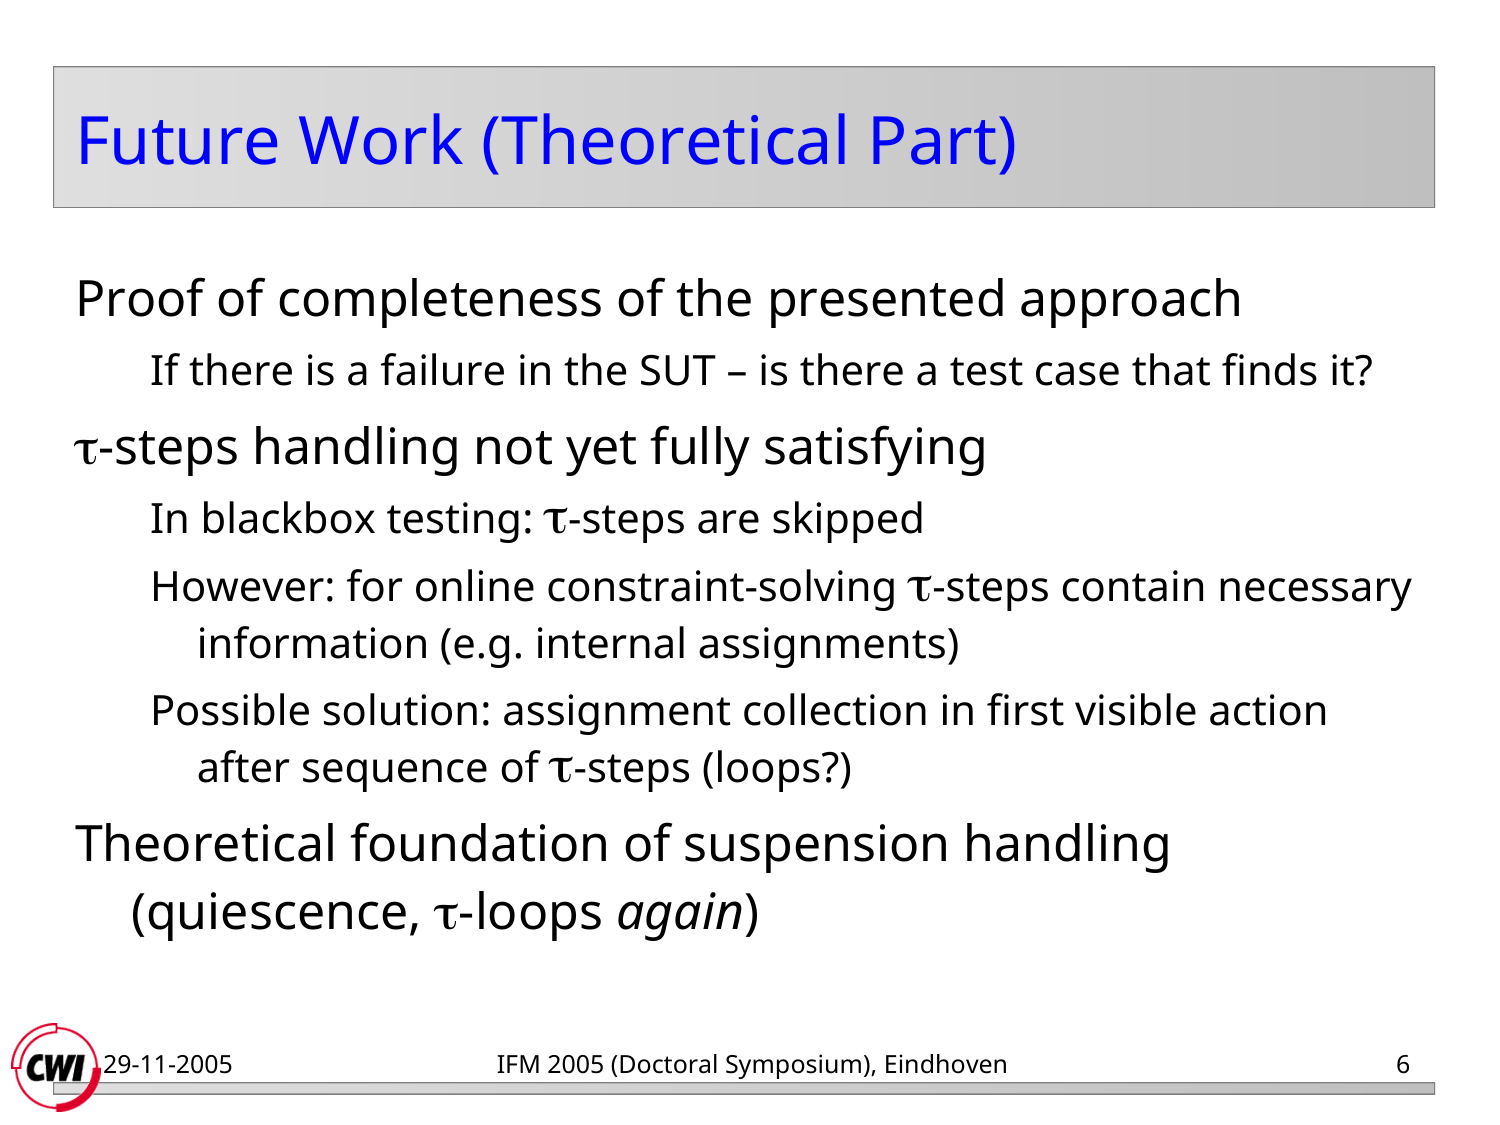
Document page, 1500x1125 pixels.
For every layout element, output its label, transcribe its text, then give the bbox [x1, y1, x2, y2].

list Proof of completeness of the presented approach If there is a failure in the SUT – is there a test case that finds it? -steps handling not yet fully satisfying In blackbox testing: -steps are skipped However: for online constraint-solving -steps contain necessary information (e.g. internal assignments) Possible solution: assignment collection in first visible action after sequence of -steps (loops?) Theoretical foundation of suspension handling (quiescence, -loops again) [75, 262, 1426, 1006]
picture [11, 1023, 101, 1112]
title Future Work (Theoretical Part) [75, 45, 1426, 233]
